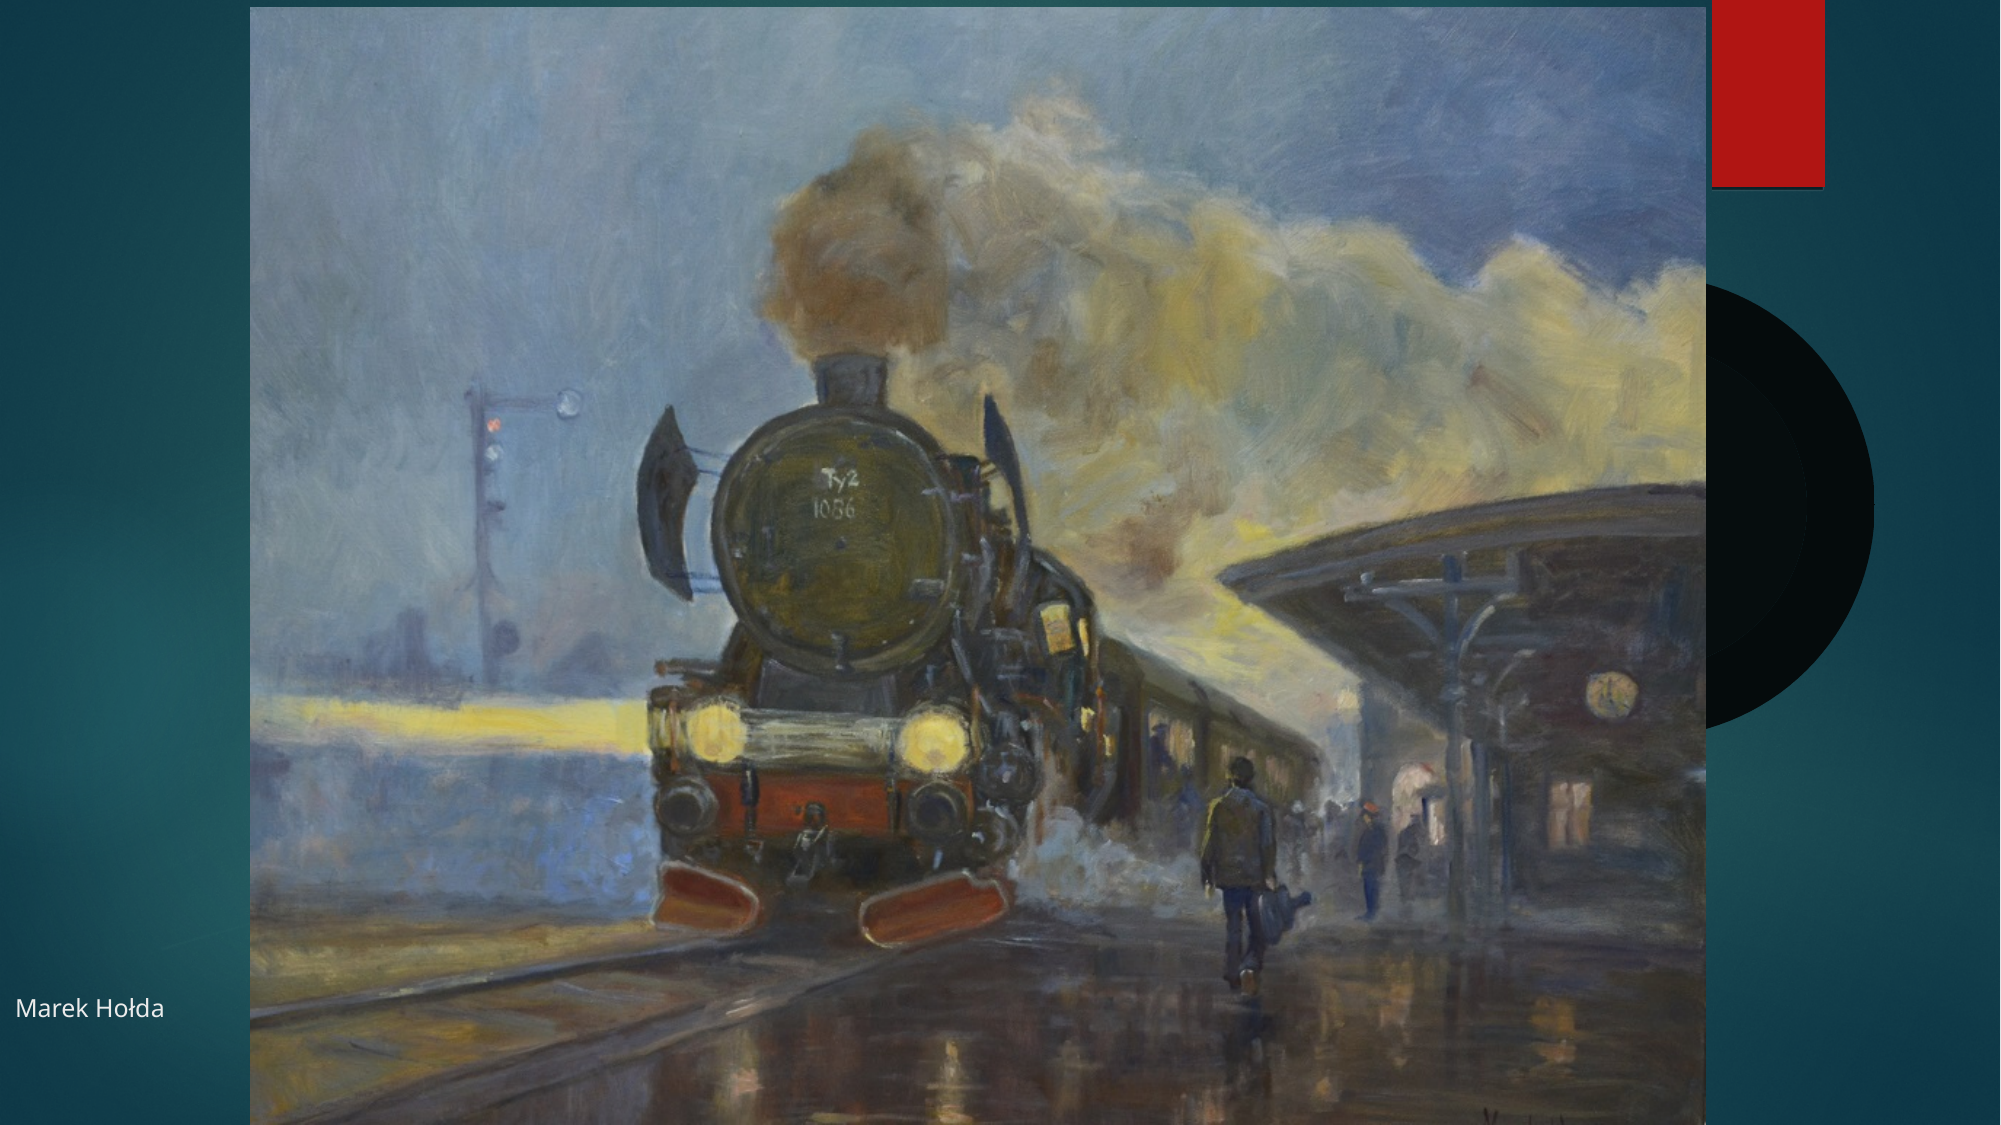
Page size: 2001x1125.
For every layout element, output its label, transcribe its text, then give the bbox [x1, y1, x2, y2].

title Marek Hołda [0, 895, 235, 1125]
picture [250, 7, 1706, 1125]
